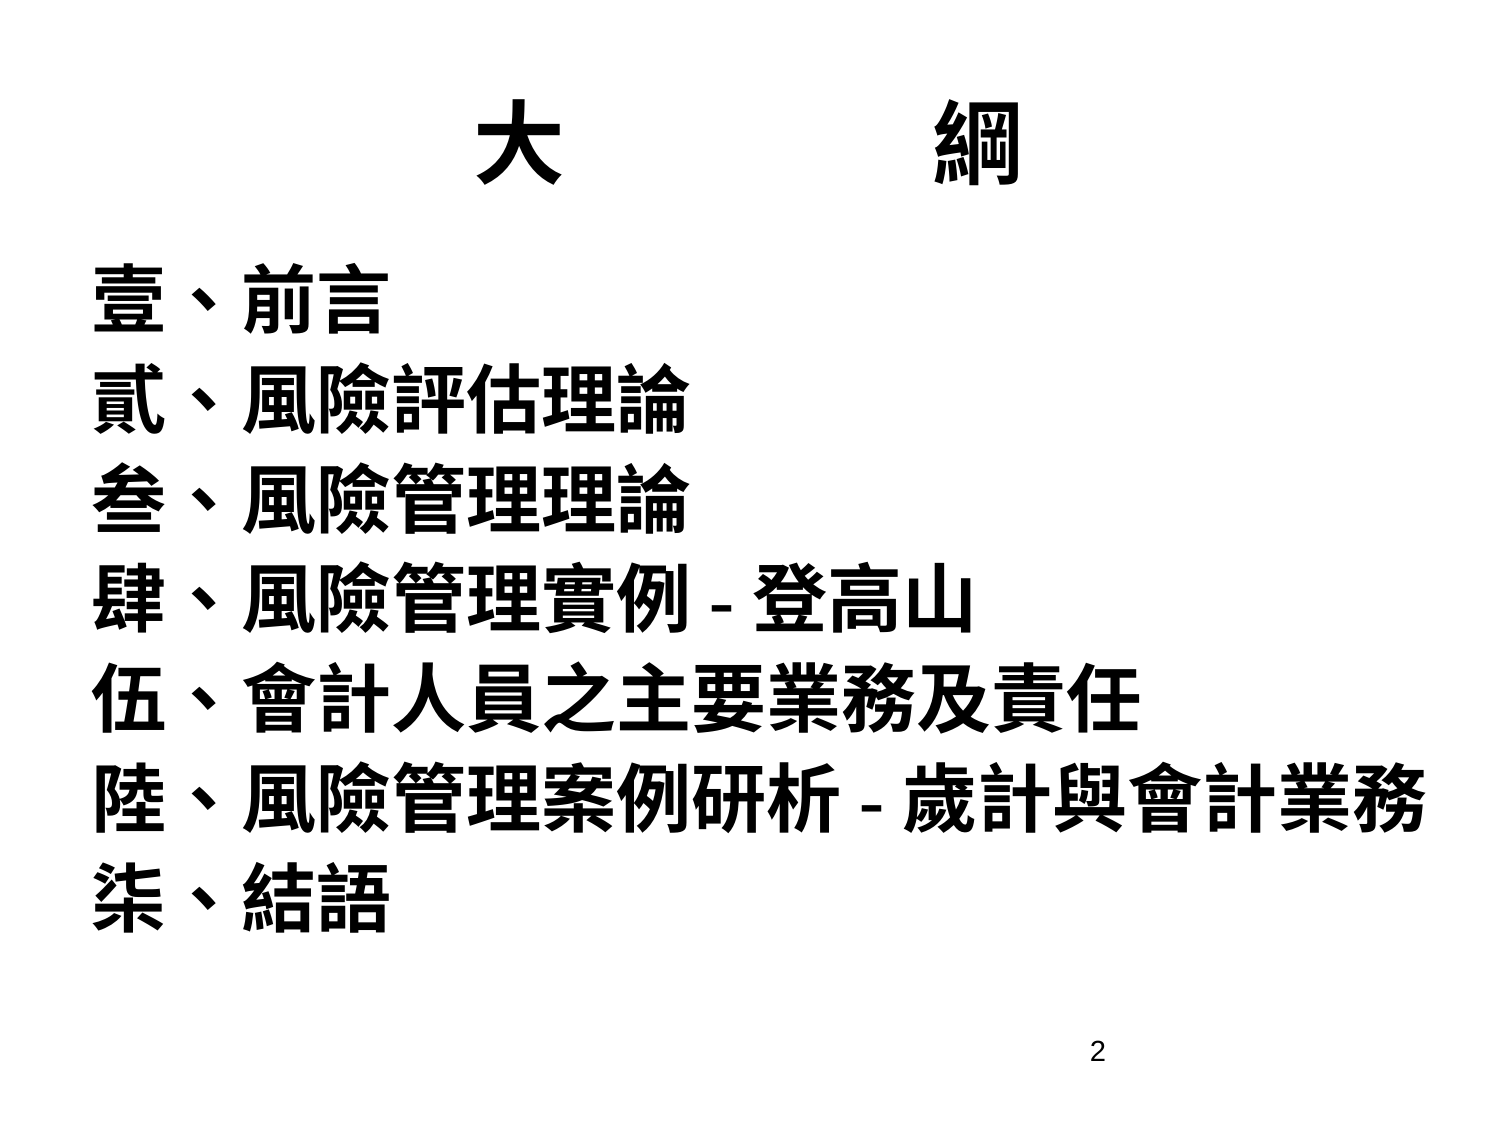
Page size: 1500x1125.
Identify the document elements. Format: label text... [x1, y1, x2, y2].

subtitle 壹、前言 貳、風險評估理論 叁、風險管理理論 肆、風險管理實例-登高山 伍、會計人員之主要業務及責任 陸、風險管理案例研析-歲計與會計業務 柒、結語 [76, 255, 1459, 1035]
title 大 綱 [112, 78, 1388, 173]
text_box 2 [1074, 1035, 1426, 1103]
